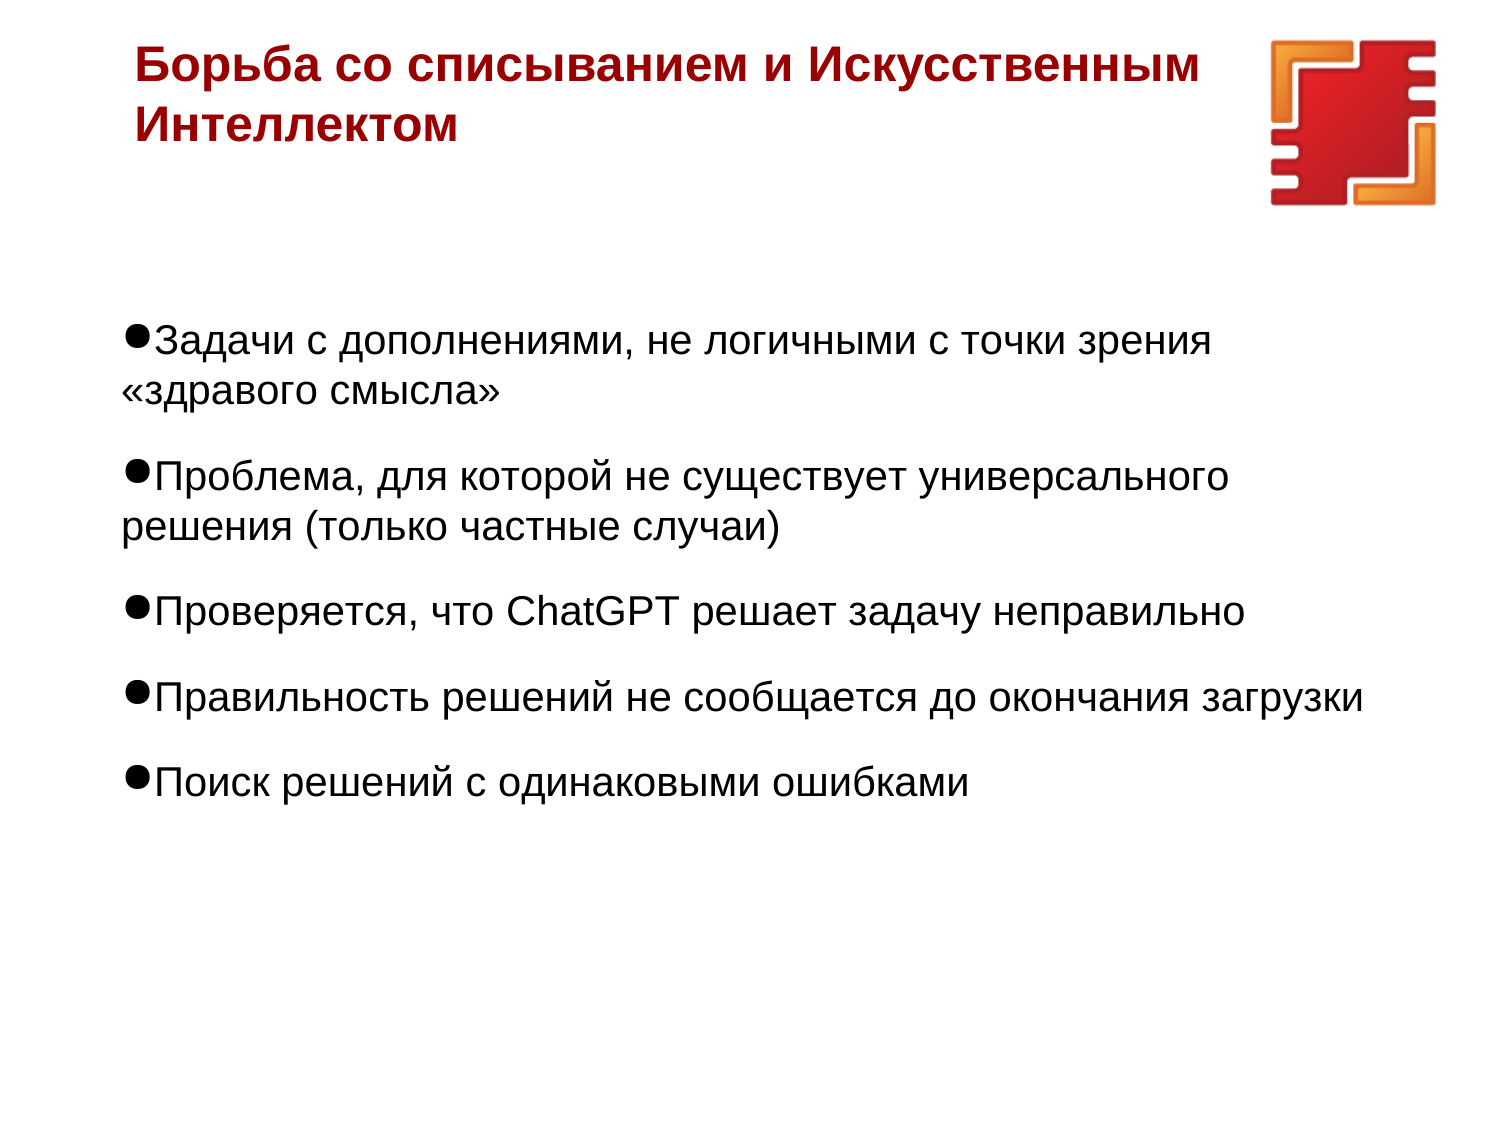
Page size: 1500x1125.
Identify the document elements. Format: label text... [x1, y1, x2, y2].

text_box Борьба со списыванием и Искусственным Интеллектом [119, 23, 1266, 220]
picture [1266, 35, 1441, 211]
text_box Задачи с дополнениями, не логичными с точки зрения «здравого смысла» Проблема, для которой не существует универсального решения (только частные случаи) Проверяется, что ChatGPT решает задачу неправильно Правильность решений не сообщается до окончания загрузки Поиск решений с одинаковыми ошибками [106, 220, 1406, 1040]
